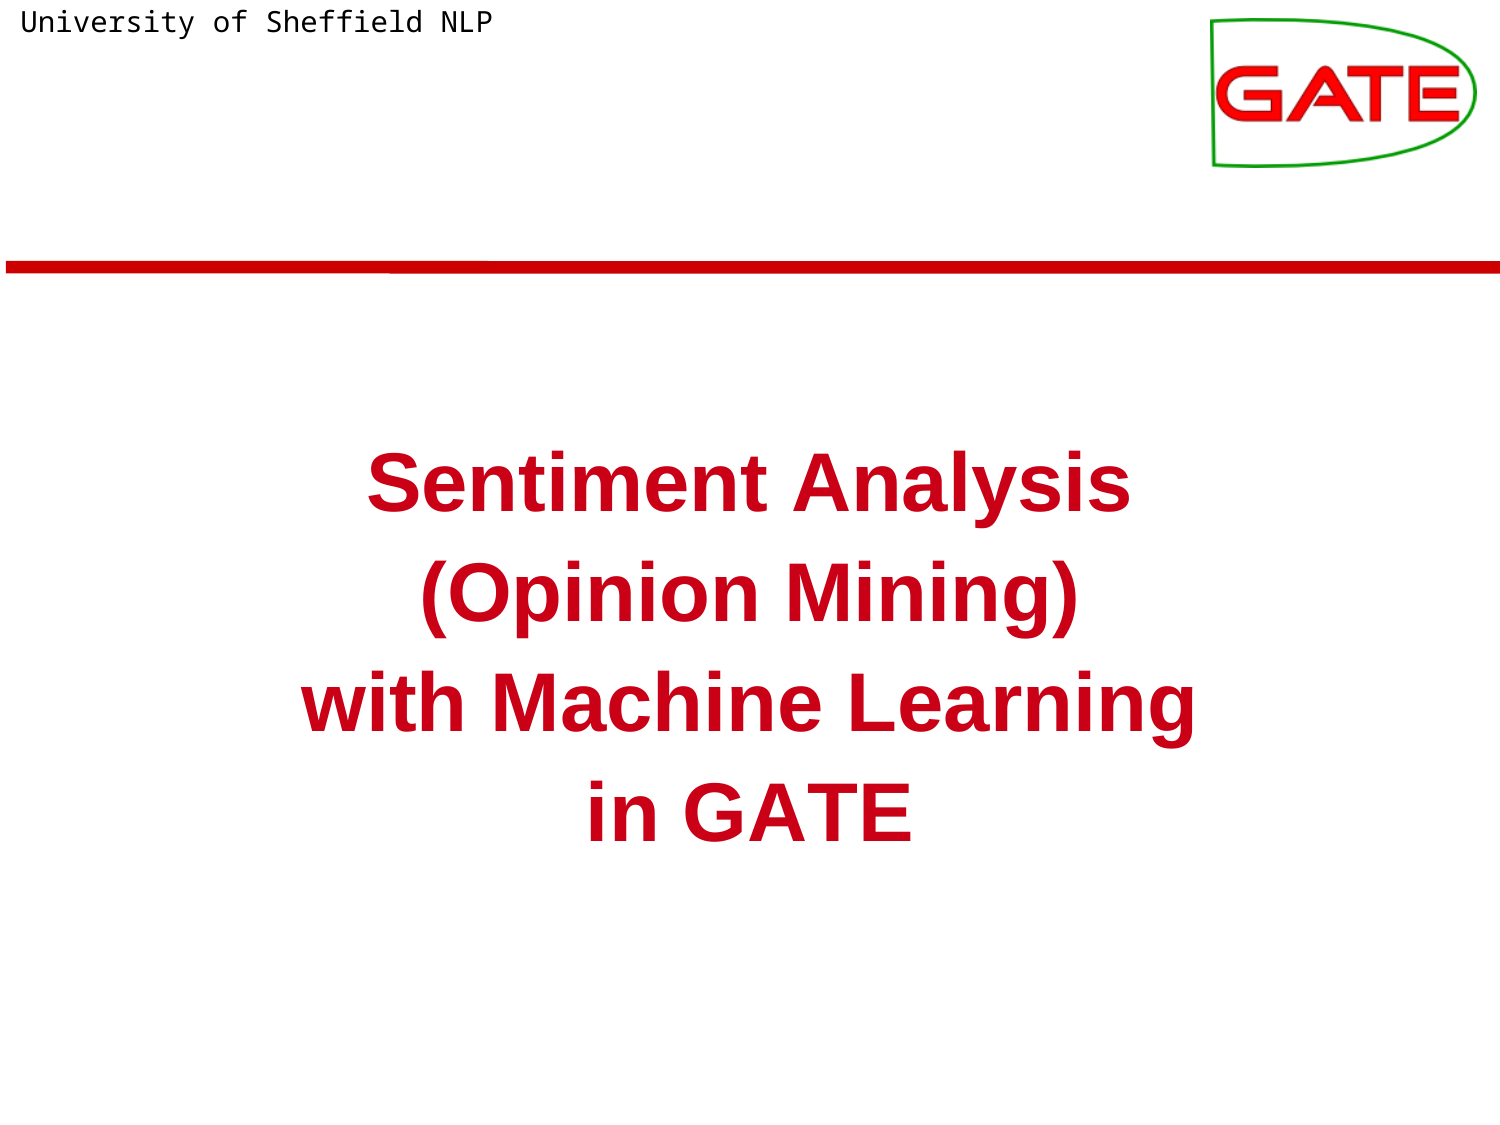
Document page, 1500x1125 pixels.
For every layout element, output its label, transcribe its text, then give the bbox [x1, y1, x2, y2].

subtitle Sentiment Analysis (Opinion Mining) with Machine Learning in GATE [75, 298, 1425, 998]
picture [1210, 18, 1477, 168]
